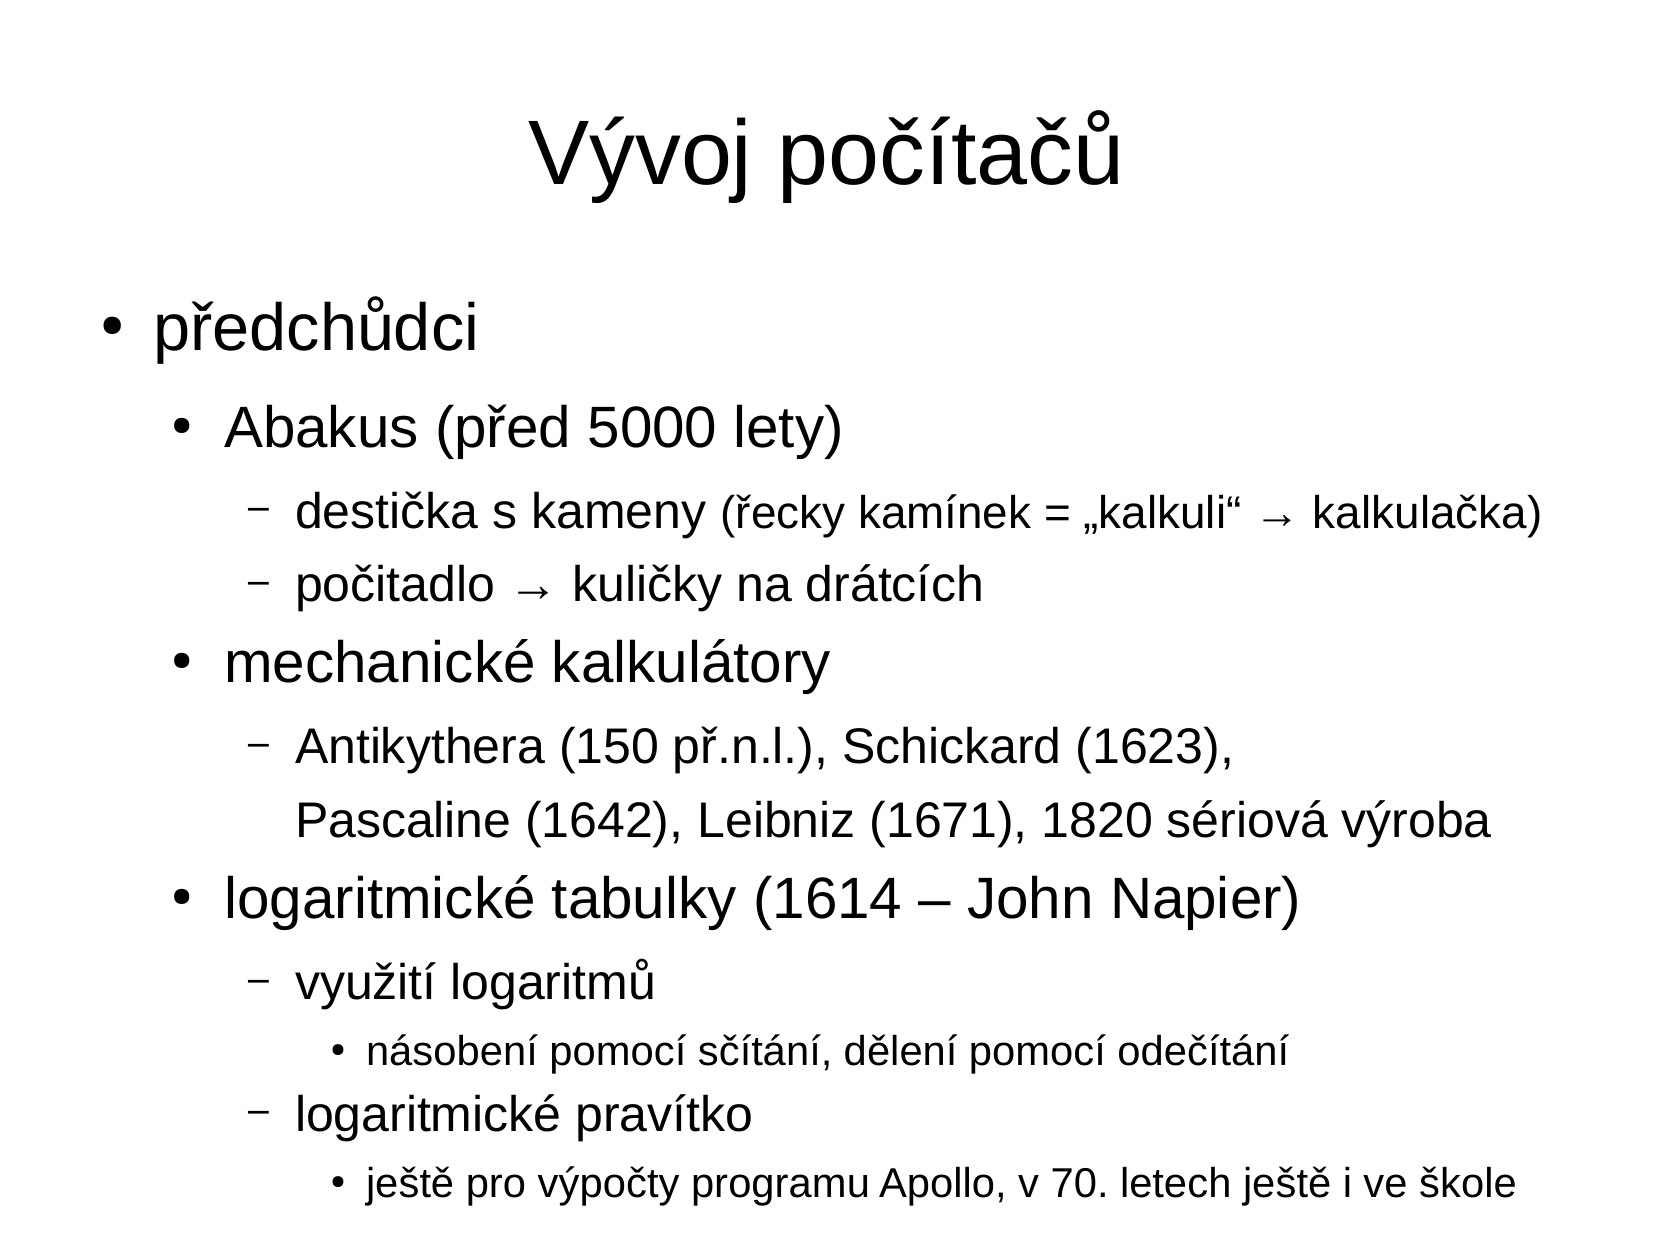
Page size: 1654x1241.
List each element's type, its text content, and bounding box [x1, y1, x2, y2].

list předchůdci Abakus (před 5000 lety) destička s kameny (řecky kamínek = „kalkuli“ → kalkulačka) počitadlo → kuličky na drátcích mechanické kalkulátory Antikythera (150 př.n.l.), Schickard (1623), Pascaline (1642), Leibniz (1671), 1820 sériová výroba logaritmické tabulky (1614 – John Napier) využití logaritmů násobení pomocí sčítání, dělení pomocí odečítání logaritmické pravítko ještě pro výpočty programu Apollo, v 70. letech ještě i ve škole [82, 290, 1571, 1207]
title Vývoj počítačů [82, 49, 1571, 257]
